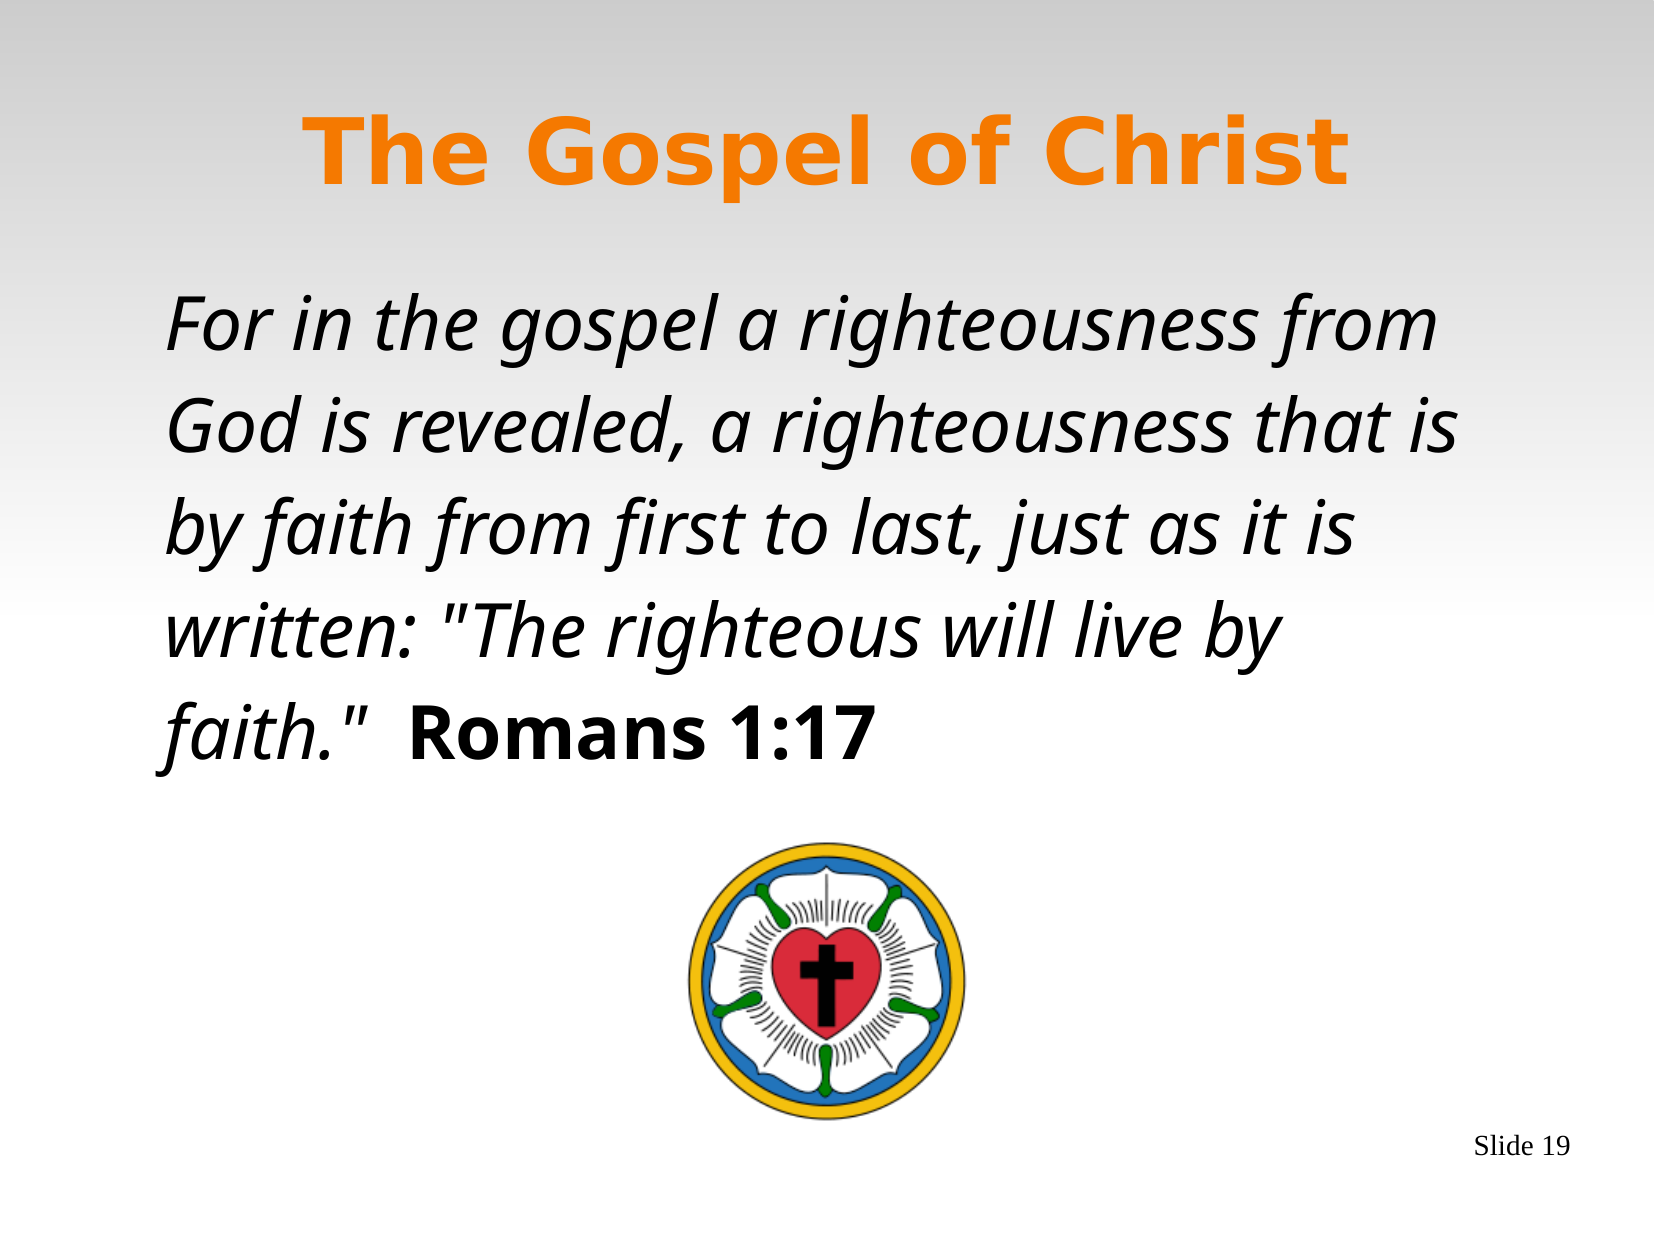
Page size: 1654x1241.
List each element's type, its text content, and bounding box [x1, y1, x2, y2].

picture [670, 824, 984, 1138]
text_box For in the gospel a righteousness from God is revealed, a righteousness that is by faith from first to last, just as it is written: "The righteous will live by faith." Romans 1:17 [150, 262, 1501, 820]
title The Gospel of Christ [82, 56, 1571, 250]
